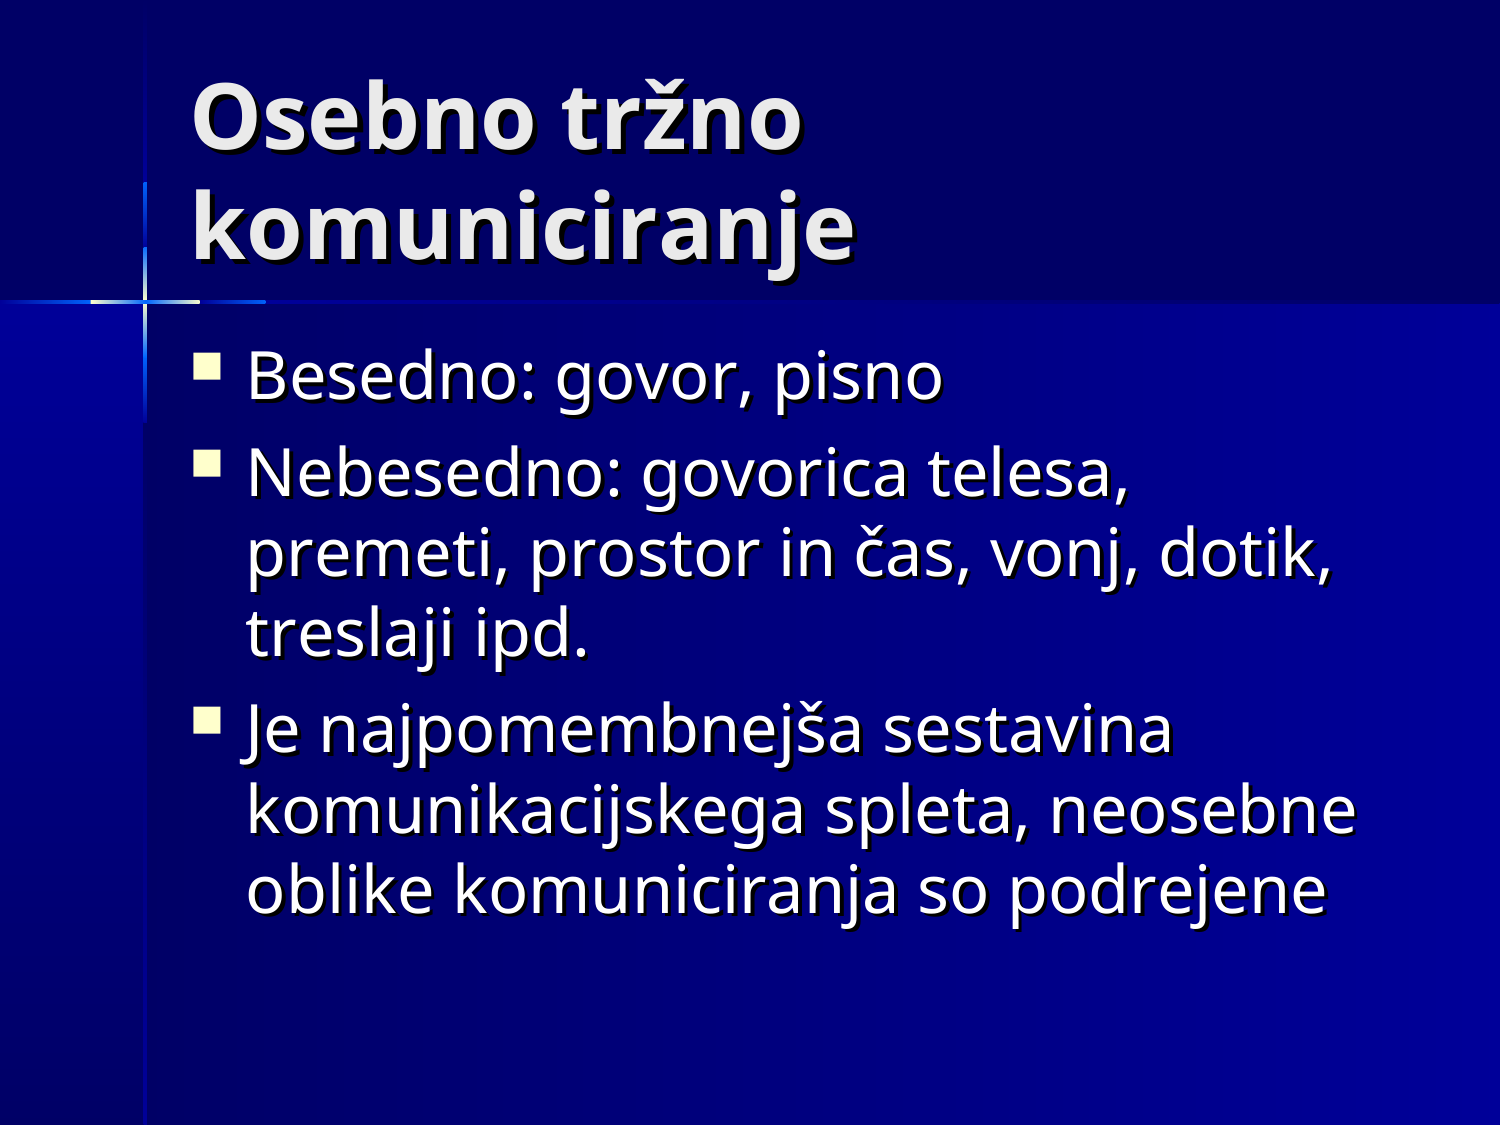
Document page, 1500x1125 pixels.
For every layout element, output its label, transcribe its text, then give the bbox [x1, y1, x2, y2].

title Osebno tržno komuniciranje [174, 49, 1413, 285]
list Besedno: govor, pisno Nebesedno: govorica telesa, premeti, prostor in čas, vonj, dotik, treslaji ipd. Je najpomembnejša sestavina komunikacijskega spleta, neosebne oblike komuniciranja so podrejene [174, 324, 1413, 1001]
